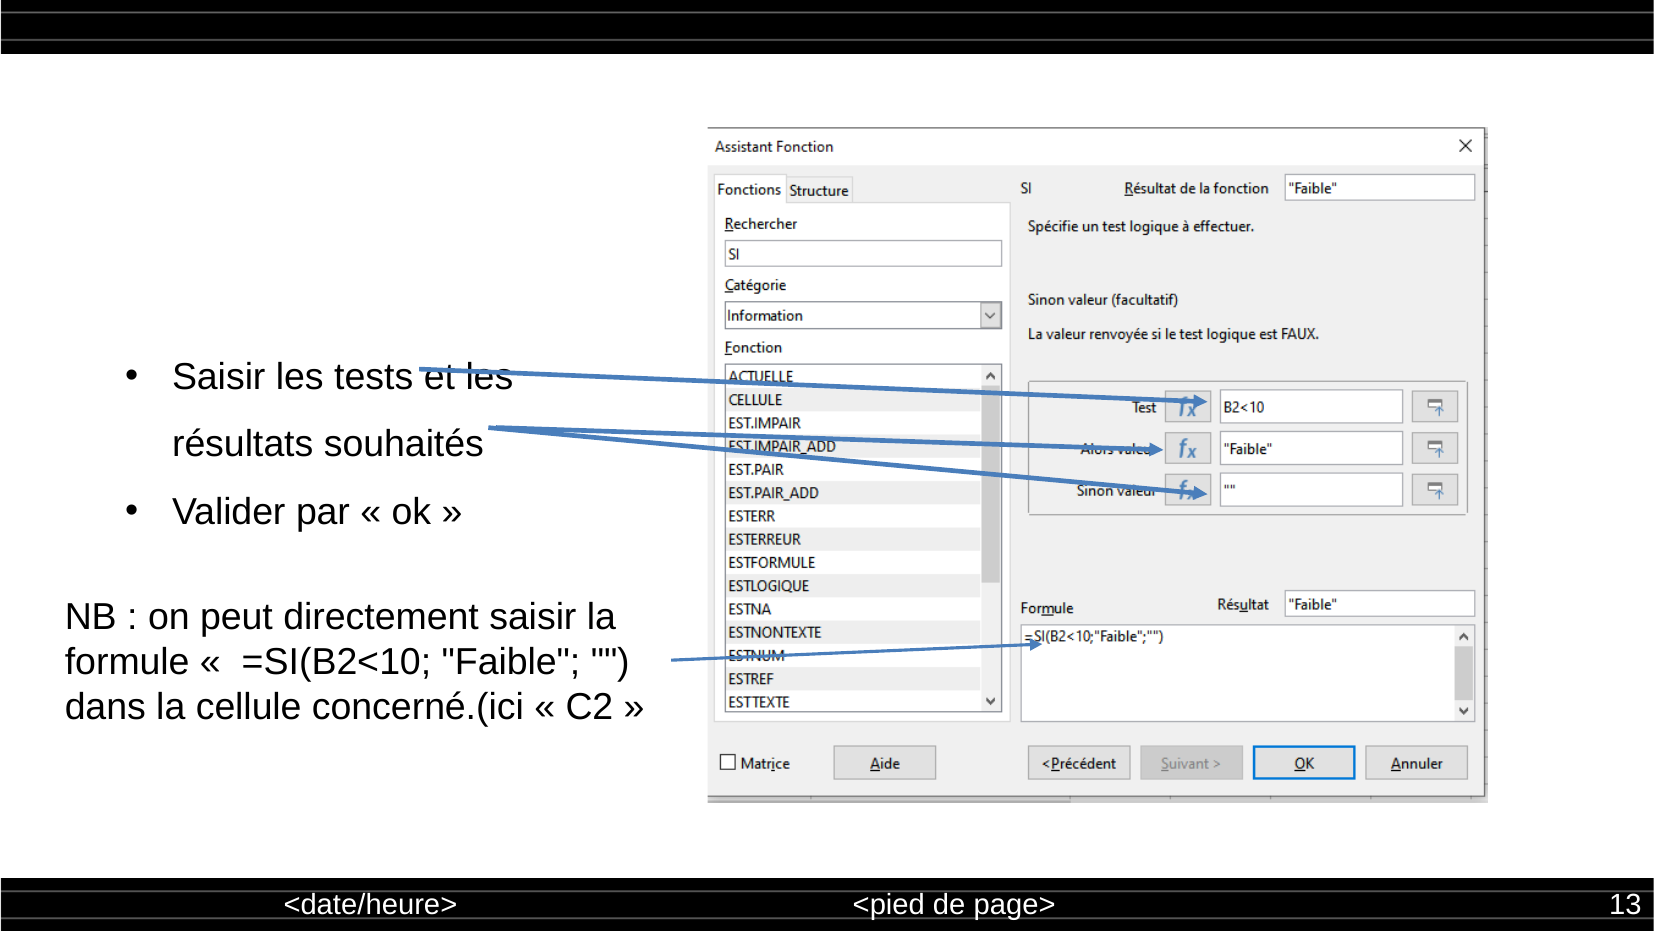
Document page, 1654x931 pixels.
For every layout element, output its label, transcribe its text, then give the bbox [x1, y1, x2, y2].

picture [0, 878, 1654, 931]
text_box Saisir les tests et les résultats souhaités Valider par « ok » [110, 321, 596, 540]
picture [0, 0, 1654, 54]
text_box NB : on peut directement saisir la formule « =SI(B2<10; "Faible"; "") dans la cellule concerné.(ici « C2 » [49, 584, 671, 735]
picture [707, 127, 1488, 803]
